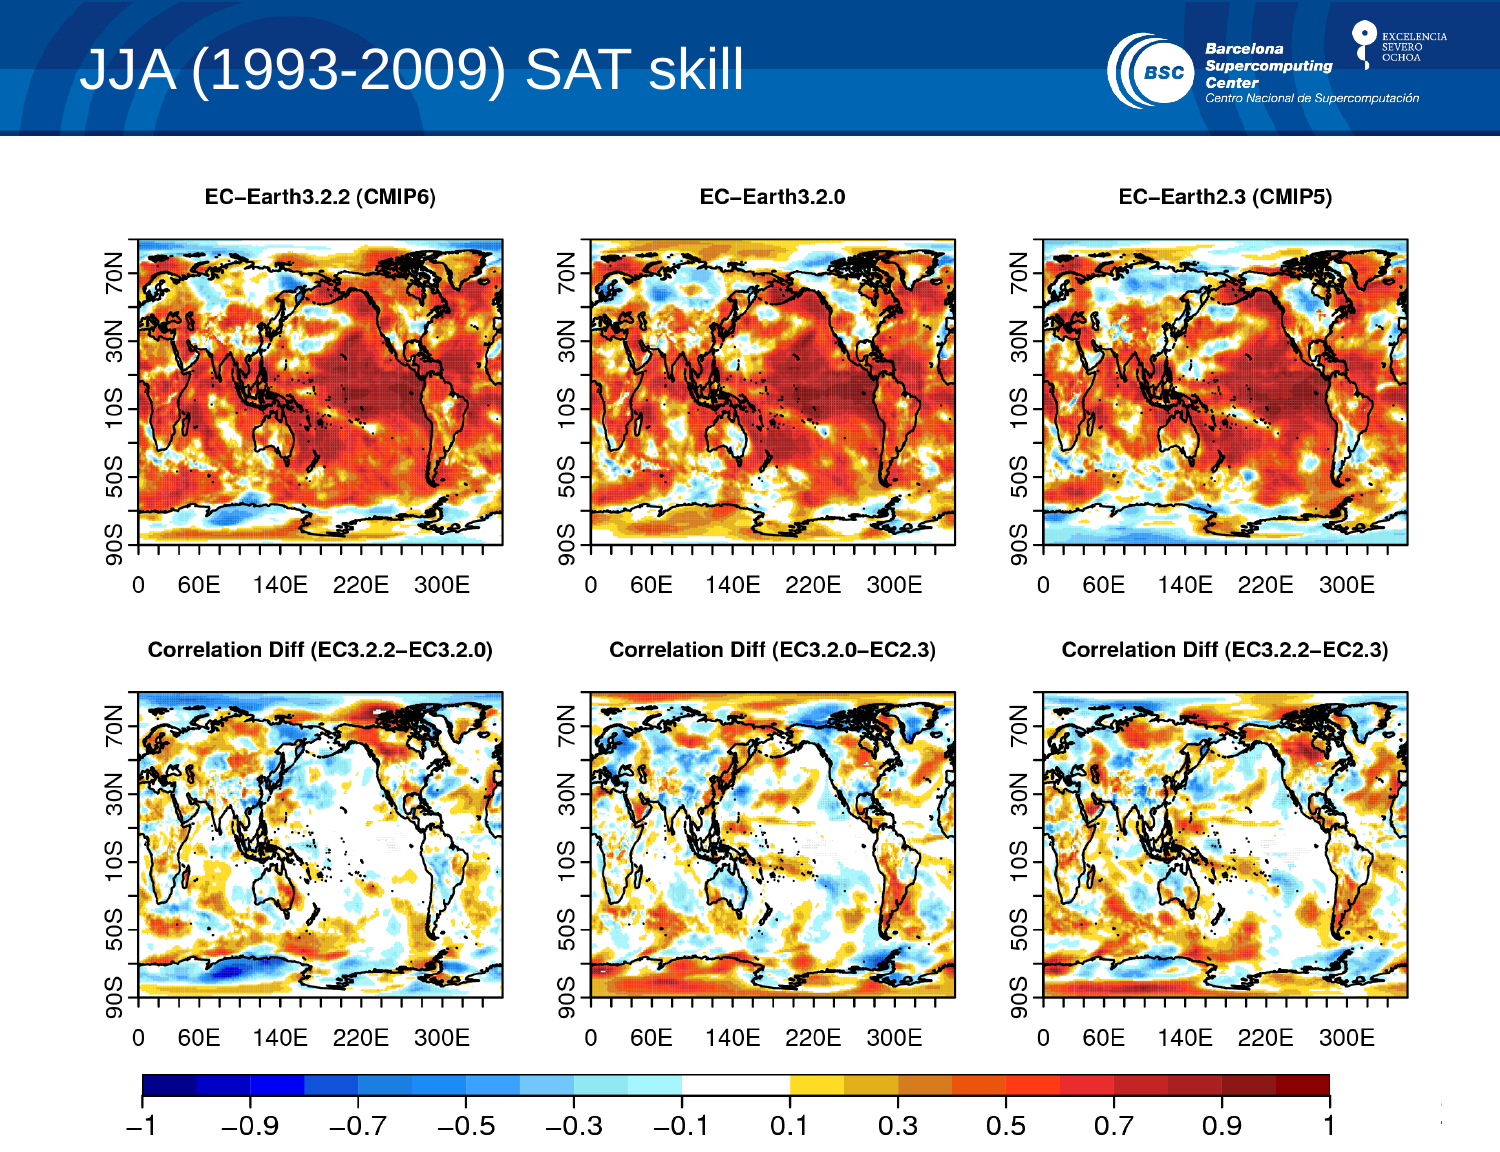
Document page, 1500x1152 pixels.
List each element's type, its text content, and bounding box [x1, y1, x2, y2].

picture [72, 141, 1441, 1152]
picture [0, 0, 1500, 136]
title JJA (1993-2009) SAT skill [65, 23, 1081, 138]
